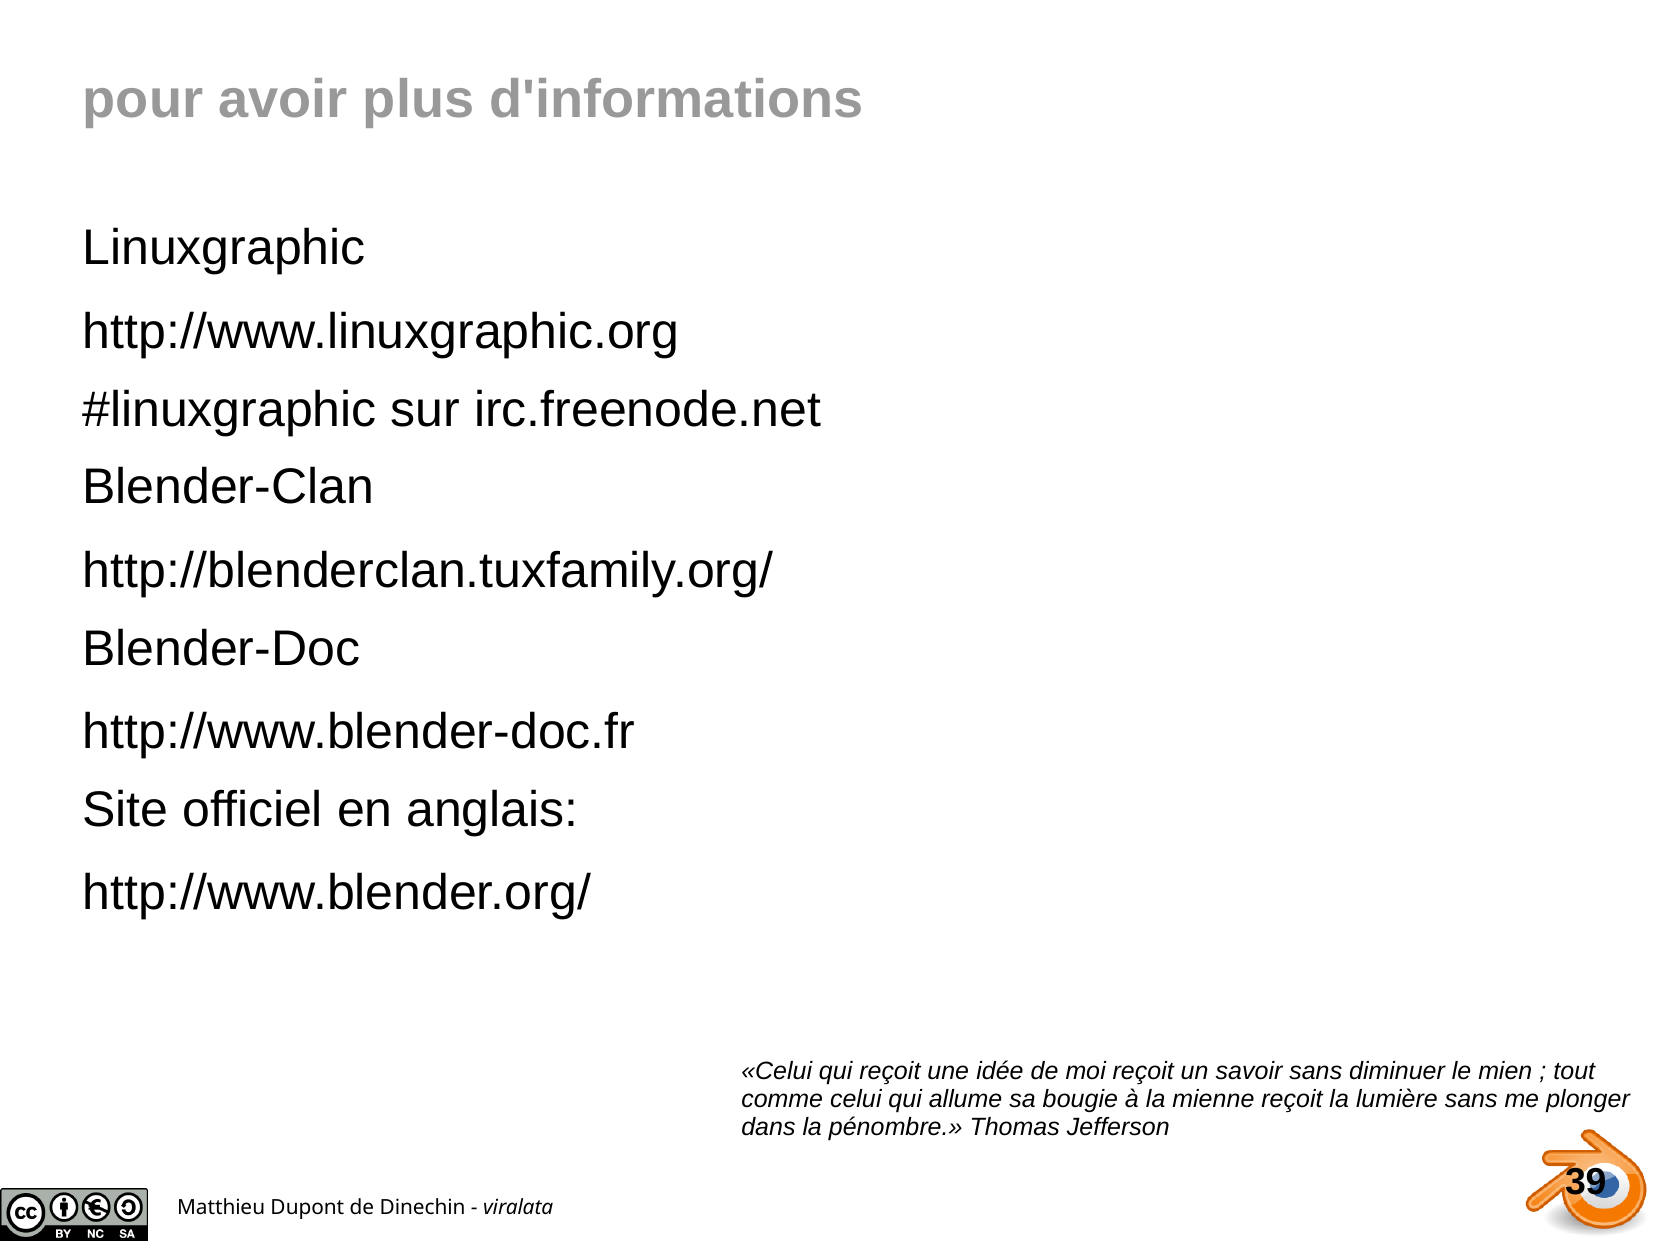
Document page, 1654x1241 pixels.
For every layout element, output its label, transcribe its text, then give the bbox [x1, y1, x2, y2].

list Linuxgraphic http://www.linuxgraphic.org #linuxgraphic sur irc.freenode.net Blender-Clan http://blenderclan.tuxfamily.org/ Blender-Doc http://www.blender-doc.fr Site officiel en anglais: http://www.blender.org/ [82, 221, 1447, 1157]
text_box «Celui qui reçoit une idée de moi reçoit un savoir sans diminuer le mien ; tout comme celui qui allume sa bougie à la mienne reçoit la lumière sans me plonger dans la pénombre.» Thomas Jefferson [726, 1049, 1654, 1192]
picture [0, 1188, 148, 1241]
title pour avoir plus d'informations [82, 49, 1565, 148]
picture [1520, 1192, 1648, 1241]
